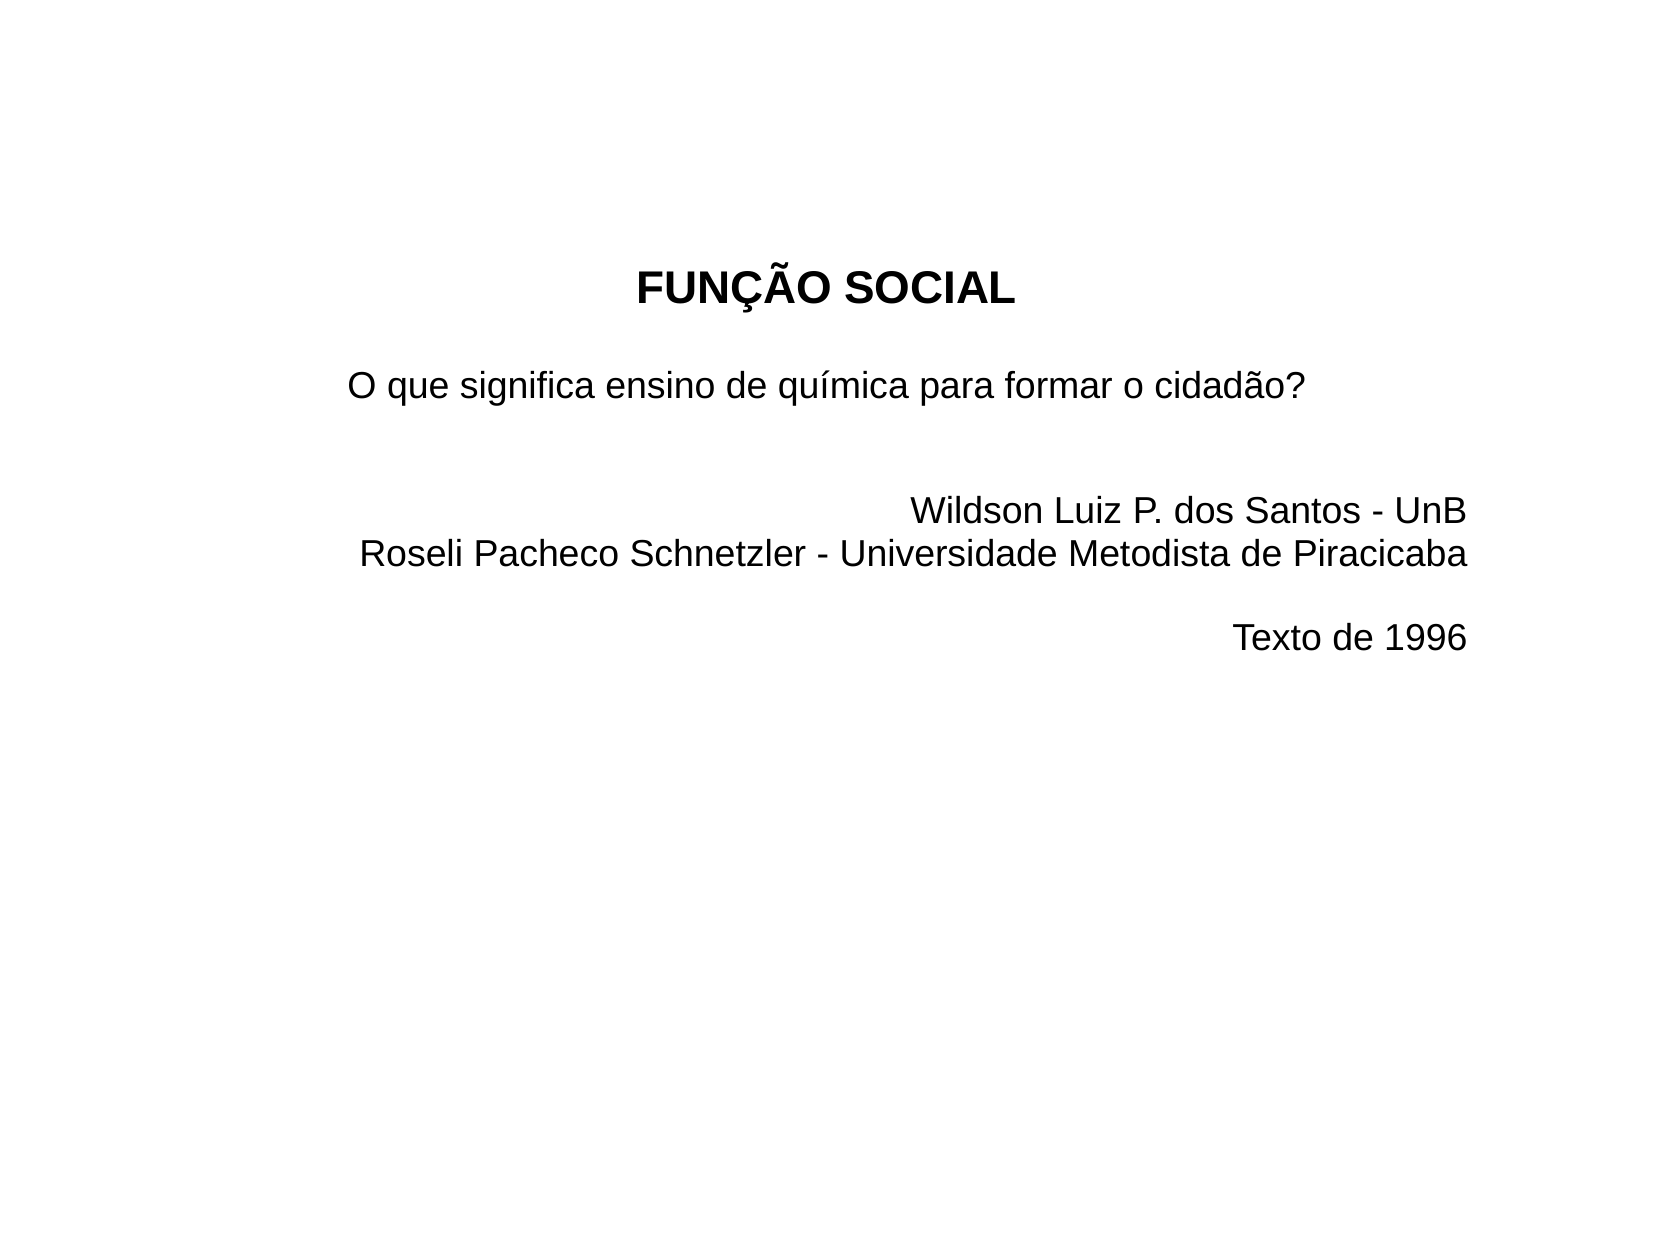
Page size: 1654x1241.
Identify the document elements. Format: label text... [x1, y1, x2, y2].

text_box FUNÇÃO SOCIAL O que significa ensino de química para formar o cidadão? Wildson Luiz P. dos Santos - UnB Roseli Pacheco Schnetzler - Universidade Metodista de Piracicaba Texto de 1996 [171, 254, 1483, 666]
